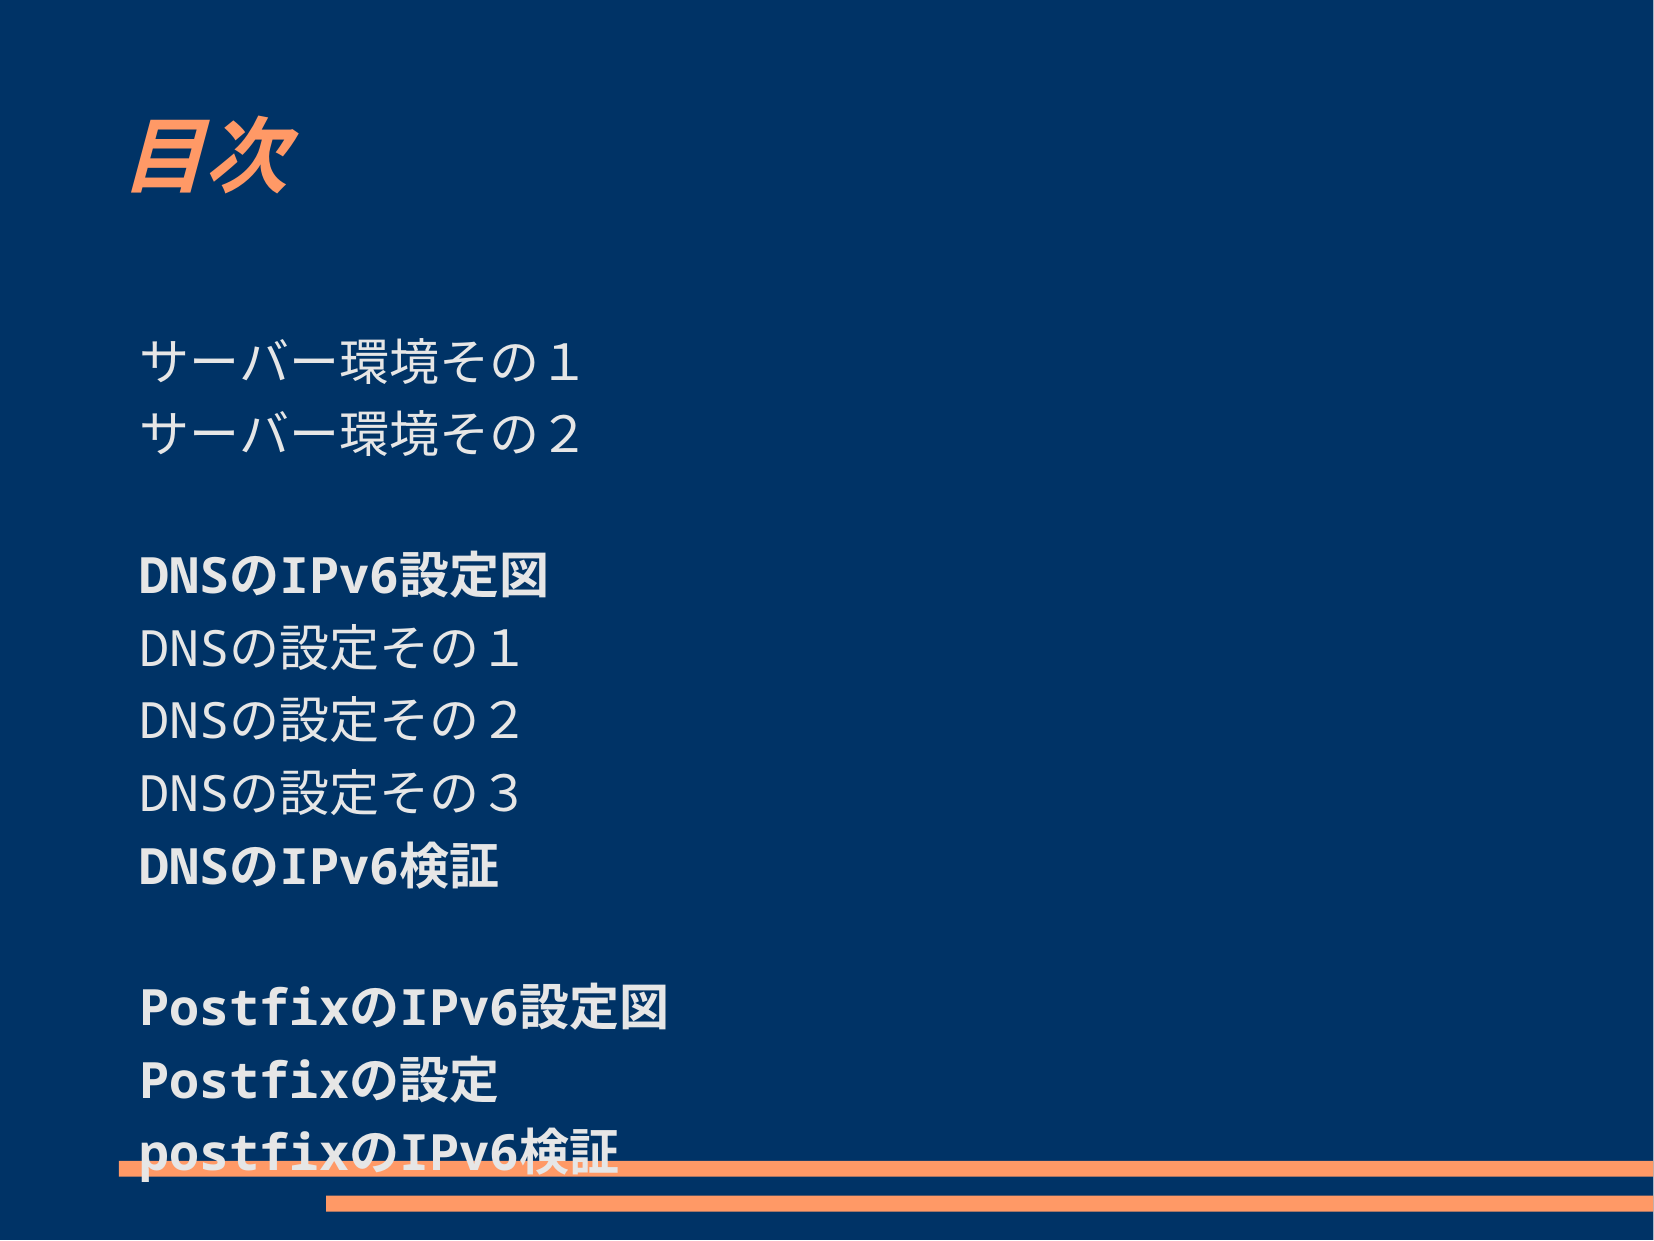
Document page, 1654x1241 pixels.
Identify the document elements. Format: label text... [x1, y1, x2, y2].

list サーバー環境その１ サーバー環境その２ DNSのIPv6設定図 DNSの設定その１ DNSの設定その２ DNSの設定その３ DNSのIPv6検証 PostfixのIPv6設定図 Postfixの設定 postfixのIPv6検証 最後に [121, 322, 1561, 1132]
title 目次 [121, 46, 1534, 254]
